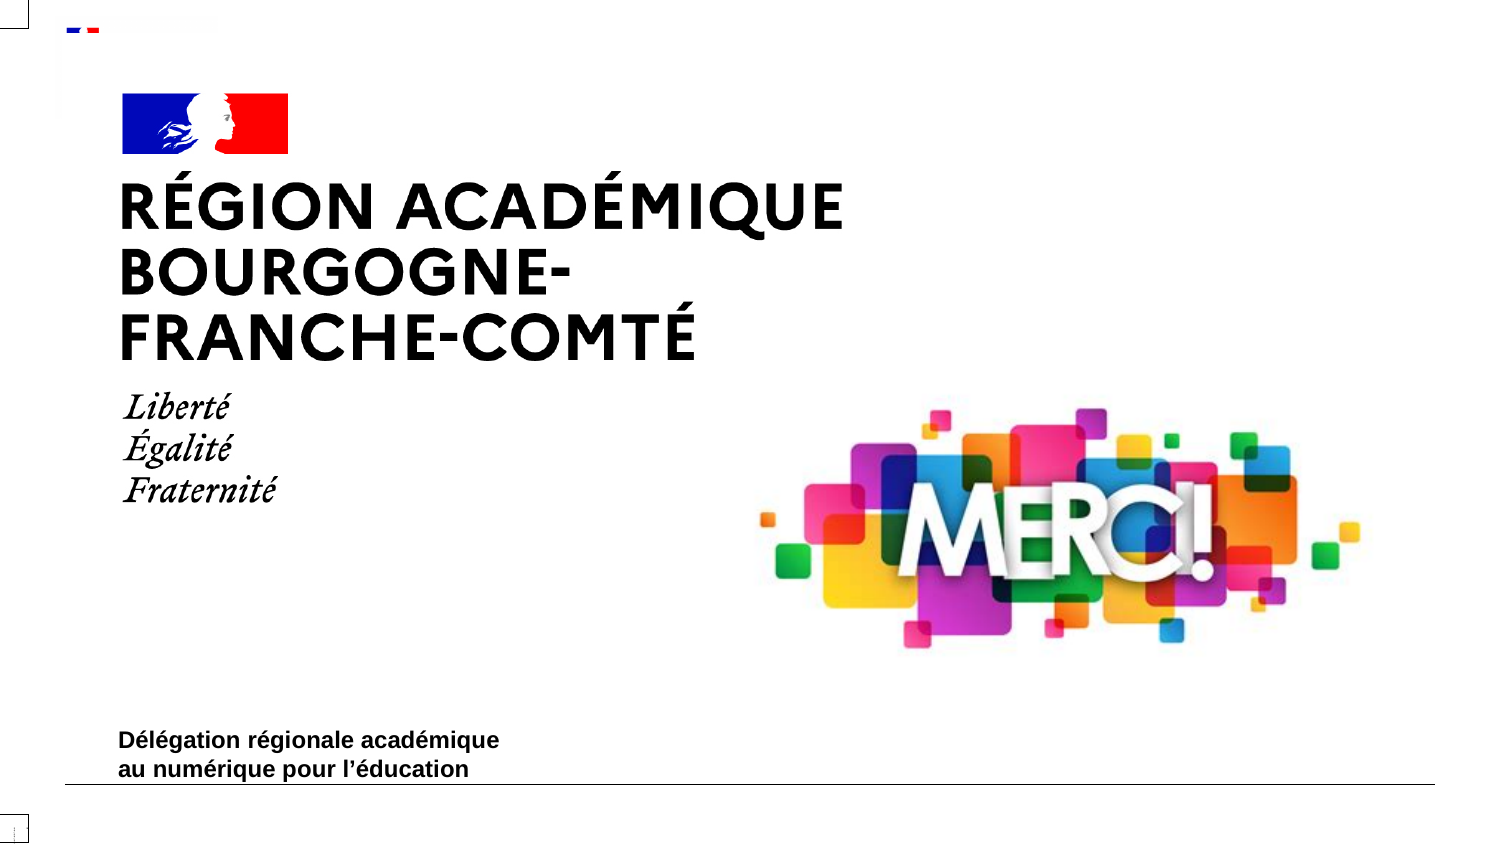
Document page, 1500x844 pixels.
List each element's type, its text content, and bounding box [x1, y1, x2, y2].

picture [55, 16, 1411, 708]
text_box Délégation régionale académique au numérique pour l’éducation [118, 717, 649, 790]
text_box <numéro> [0, 814, 29, 843]
